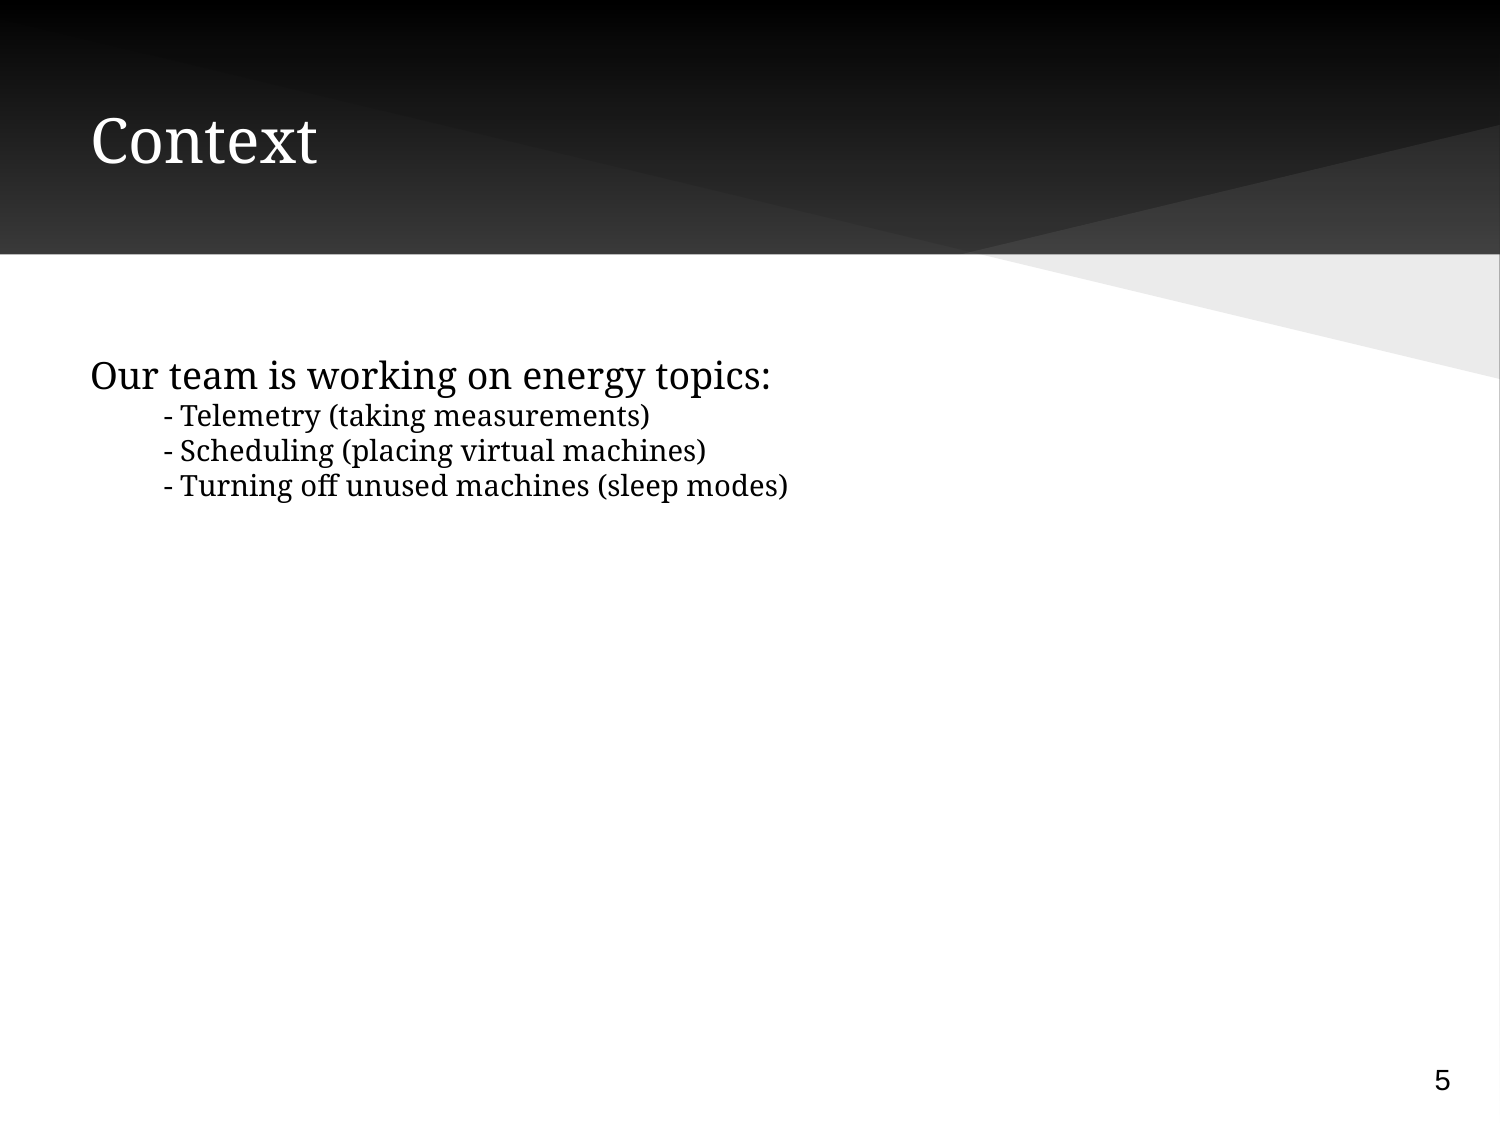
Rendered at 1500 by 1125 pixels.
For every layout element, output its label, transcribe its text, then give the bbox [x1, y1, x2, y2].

list Our team is working on energy topics: - Telemetry (taking measurements) - Scheduling (placing virtual machines) - Turning off unused machines (sleep modes) [75, 262, 1425, 1078]
text_box 5 [1419, 1046, 1471, 1097]
title Context [75, 45, 1425, 233]
